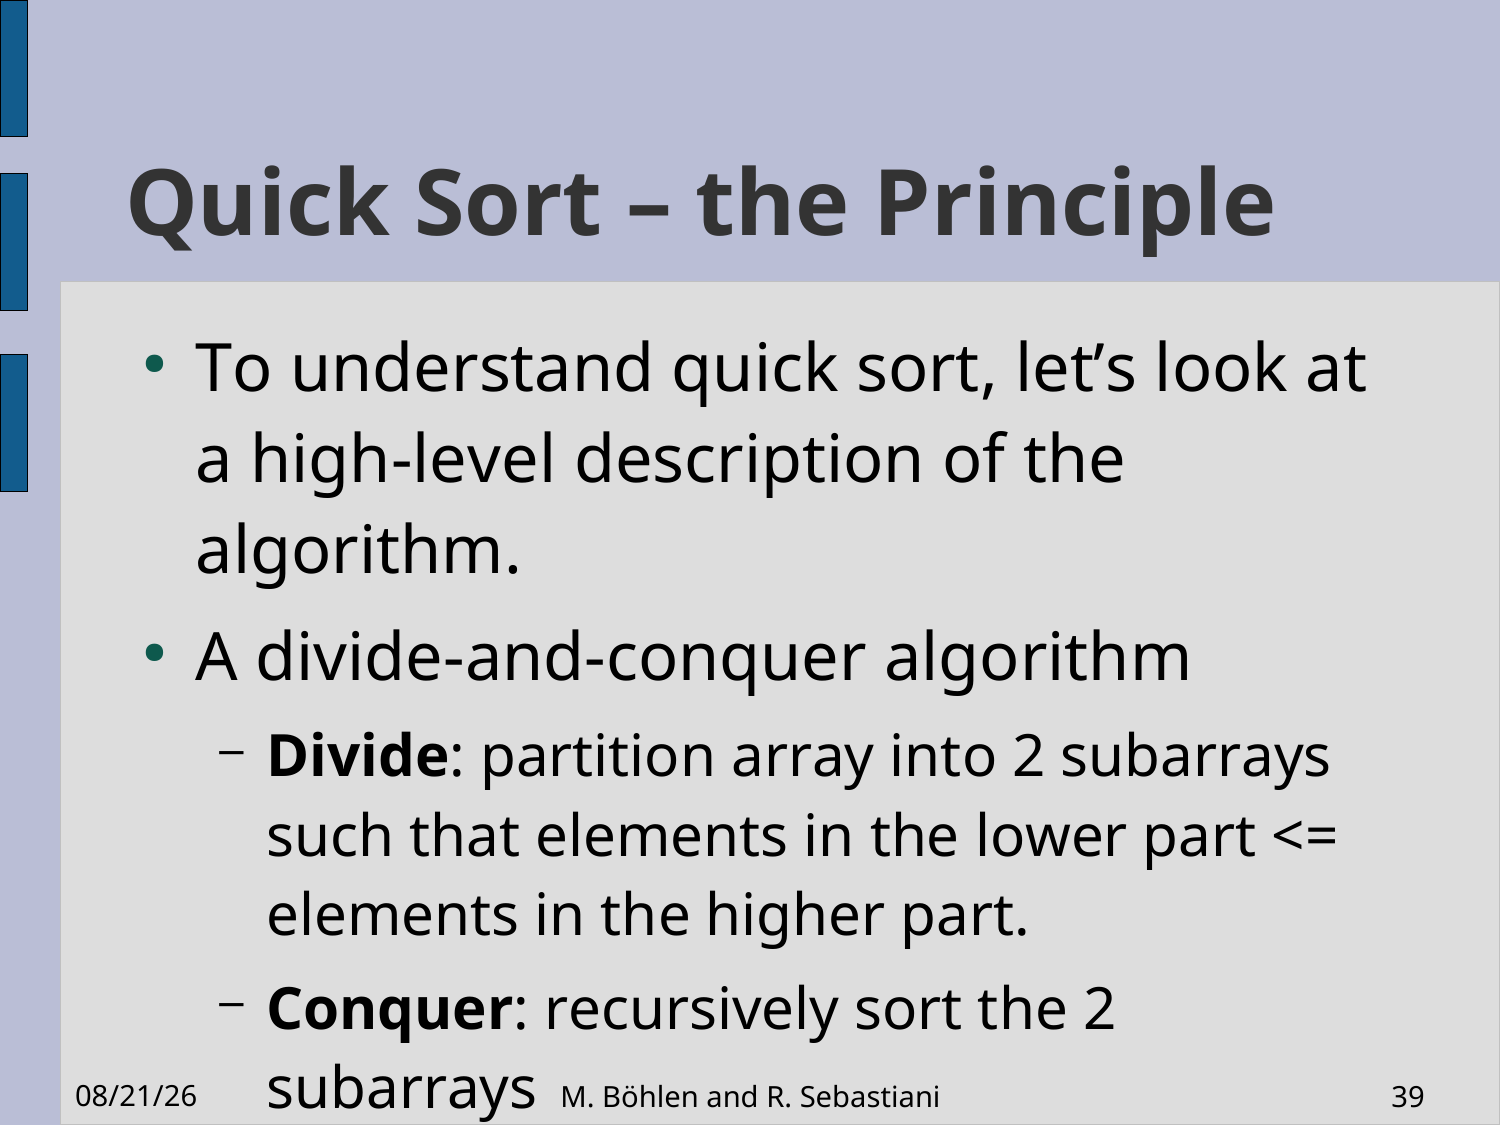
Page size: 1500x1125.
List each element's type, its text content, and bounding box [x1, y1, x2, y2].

title Quick Sort – the Principle [110, 67, 1392, 271]
list To understand quick sort, let’s look at a high-level description of the algorithm. A divide-and-conquer algorithm Divide: partition array into 2 subarrays such that elements in the lower part <= elements in the higher part. Conquer: recursively sort the 2 subarrays Combine: trivial since sorting is done in place [110, 312, 1392, 1051]
